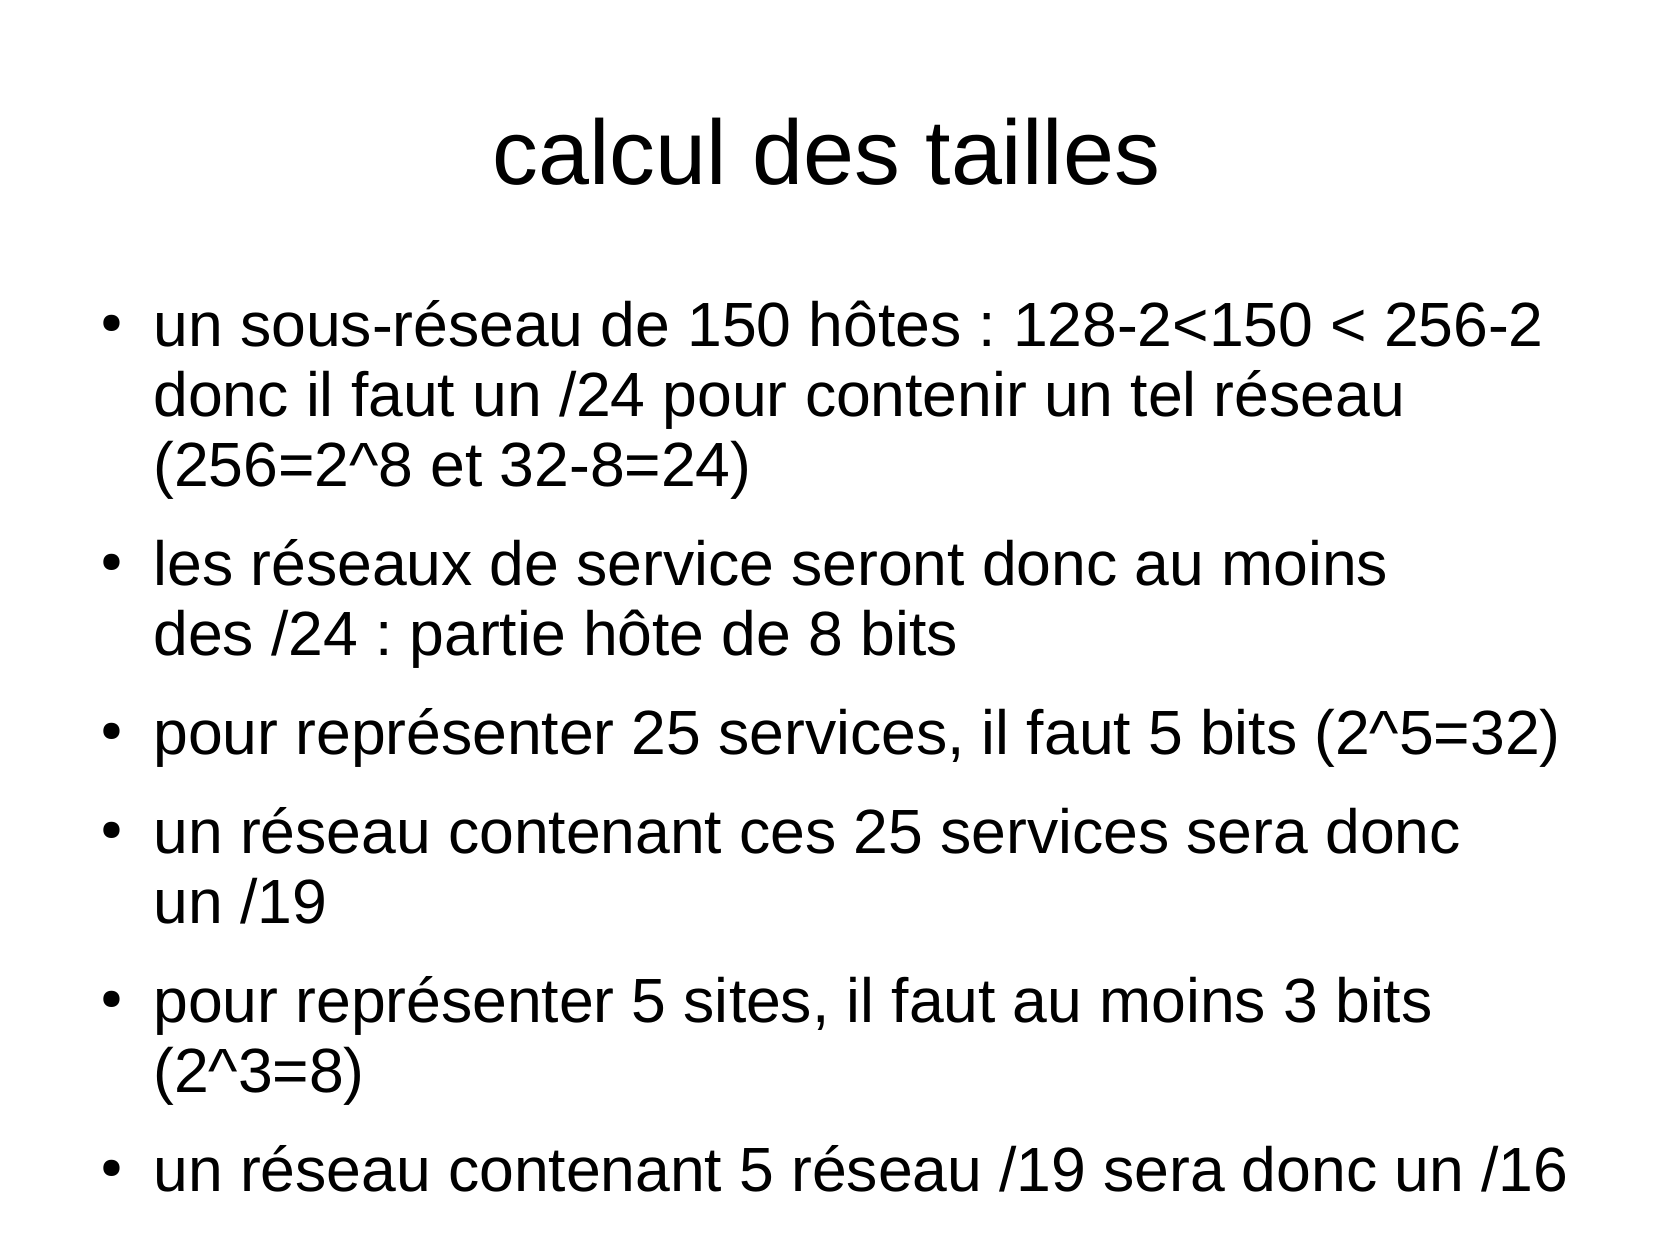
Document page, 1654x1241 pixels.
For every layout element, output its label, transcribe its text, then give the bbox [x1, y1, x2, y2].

list un sous-réseau de 150 hôtes : 128-2<150 < 256-2 donc il faut un /24 pour contenir un tel réseau (256=2^8 et 32-8=24) les réseaux de service seront donc au moins des /24 : partie hôte de 8 bits pour représenter 25 services, il faut 5 bits (2^5=32) un réseau contenant ces 25 services sera donc un /19 pour représenter 5 sites, il faut au moins 3 bits (2^3=8) un réseau contenant 5 réseau /19 sera donc un /16 [82, 290, 1571, 1206]
title calcul des tailles [82, 49, 1571, 257]
